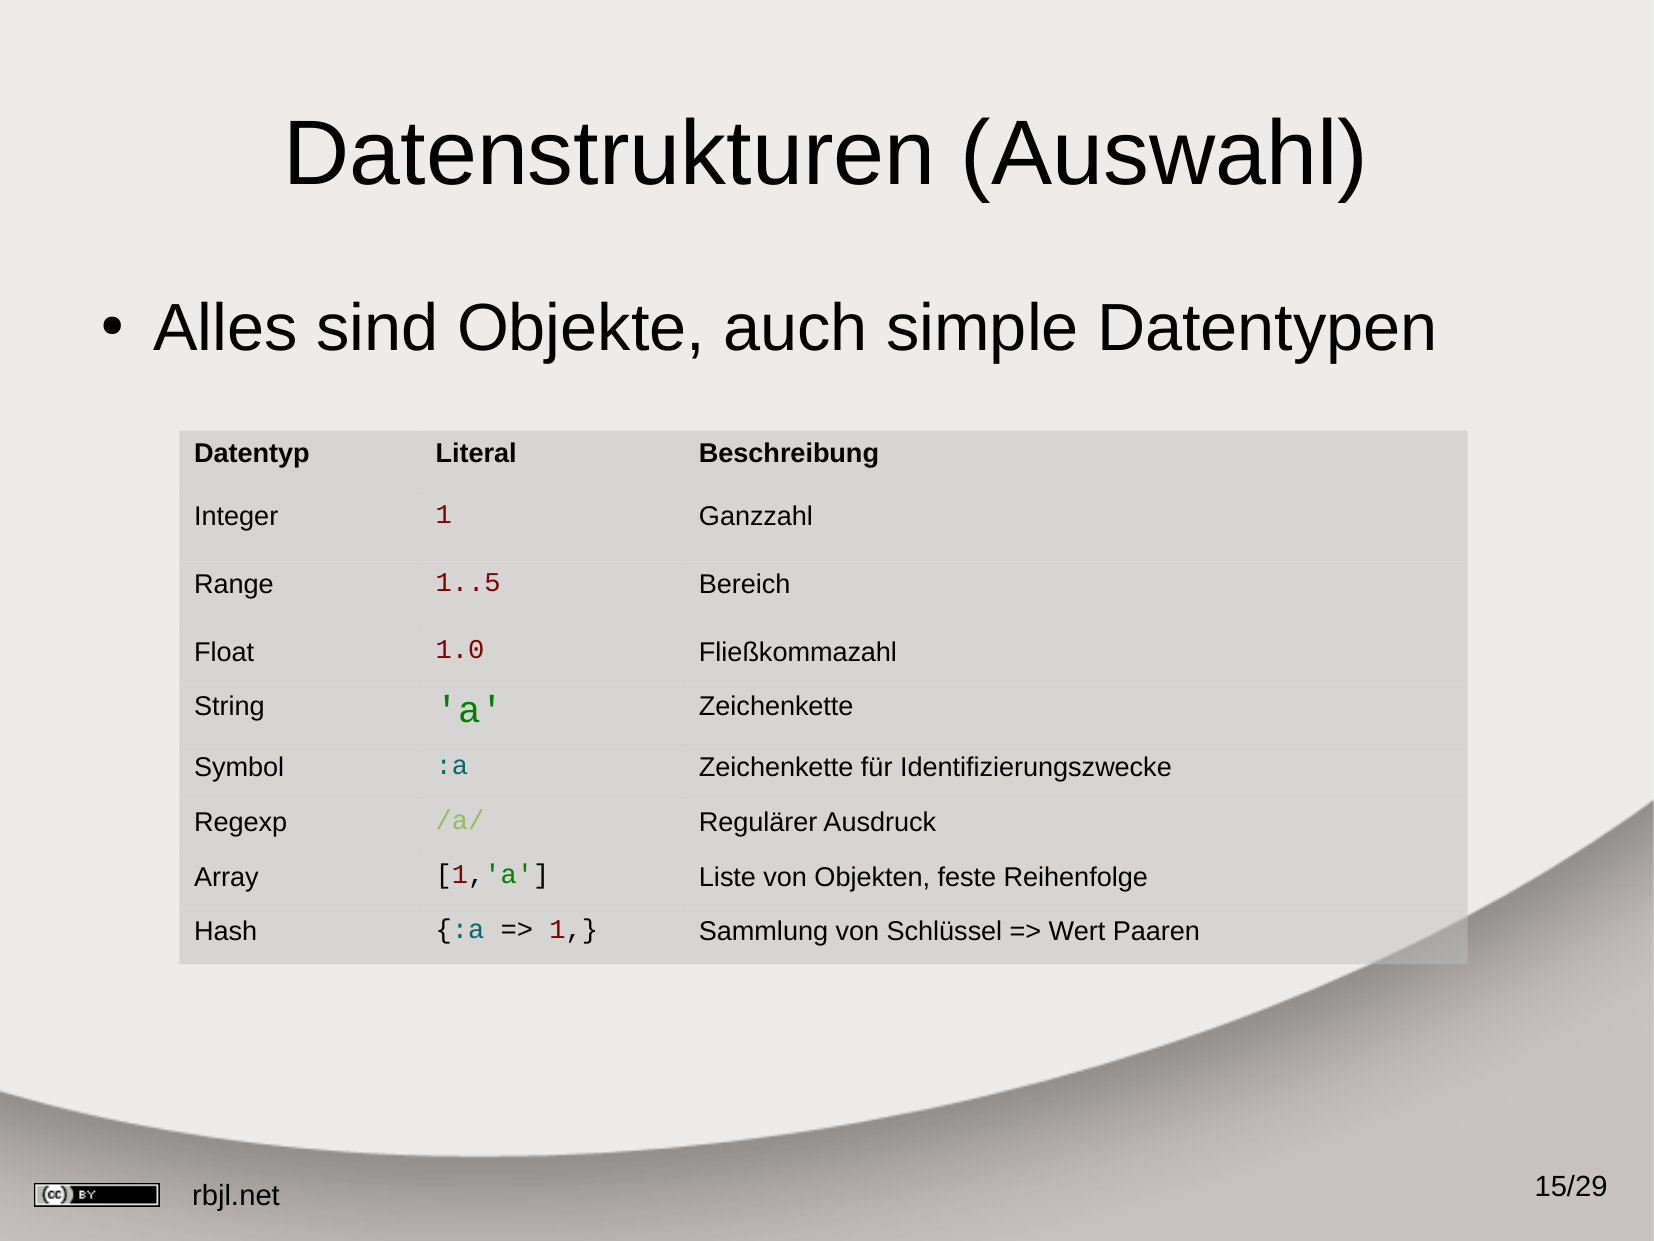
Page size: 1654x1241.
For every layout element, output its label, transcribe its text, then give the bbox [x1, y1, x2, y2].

picture [0, 0, 1654, 1241]
title Datenstrukturen (Auswahl) [82, 49, 1571, 257]
list Alles sind Objekte, auch simple Datentypen [82, 290, 1571, 1109]
